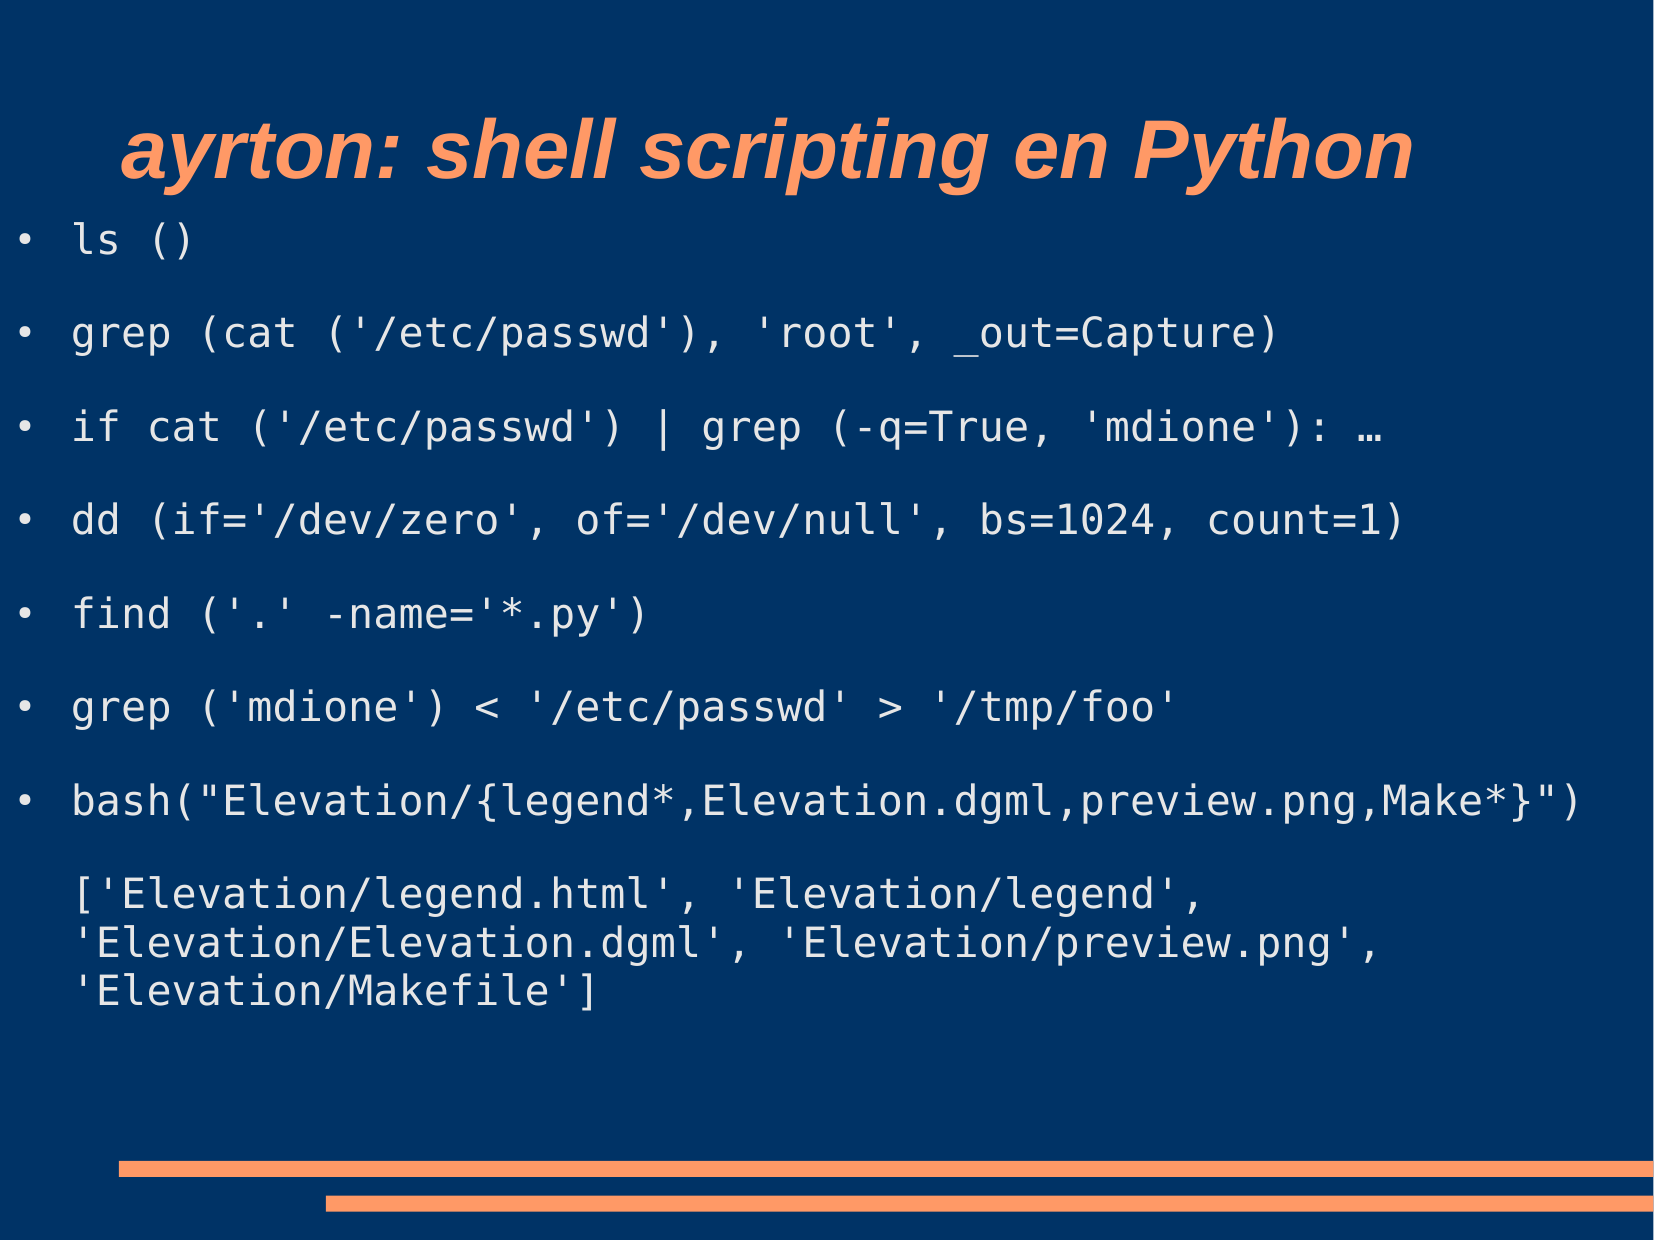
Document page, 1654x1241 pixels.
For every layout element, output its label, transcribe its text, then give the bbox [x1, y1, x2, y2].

title ayrton: shell scripting en Python [121, 46, 1534, 215]
list ls () grep (cat ('/etc/passwd'), 'root', _out=Capture) if cat ('/etc/passwd') | grep (-q=True, 'mdione'): … dd (if='/dev/zero', of='/dev/null', bs=1024, count=1) find ('.' -name='*.py') grep ('mdione') < '/etc/passwd' > '/tmp/foo' bash("Elevation/{legend*,Elevation.dgml,preview.png,Make*}") ['Elevation/legend.html', 'Elevation/legend', 'Elevation/Elevation.dgml', 'Elevation/preview.png', 'Elevation/Makefile'] [0, 215, 1654, 1026]
